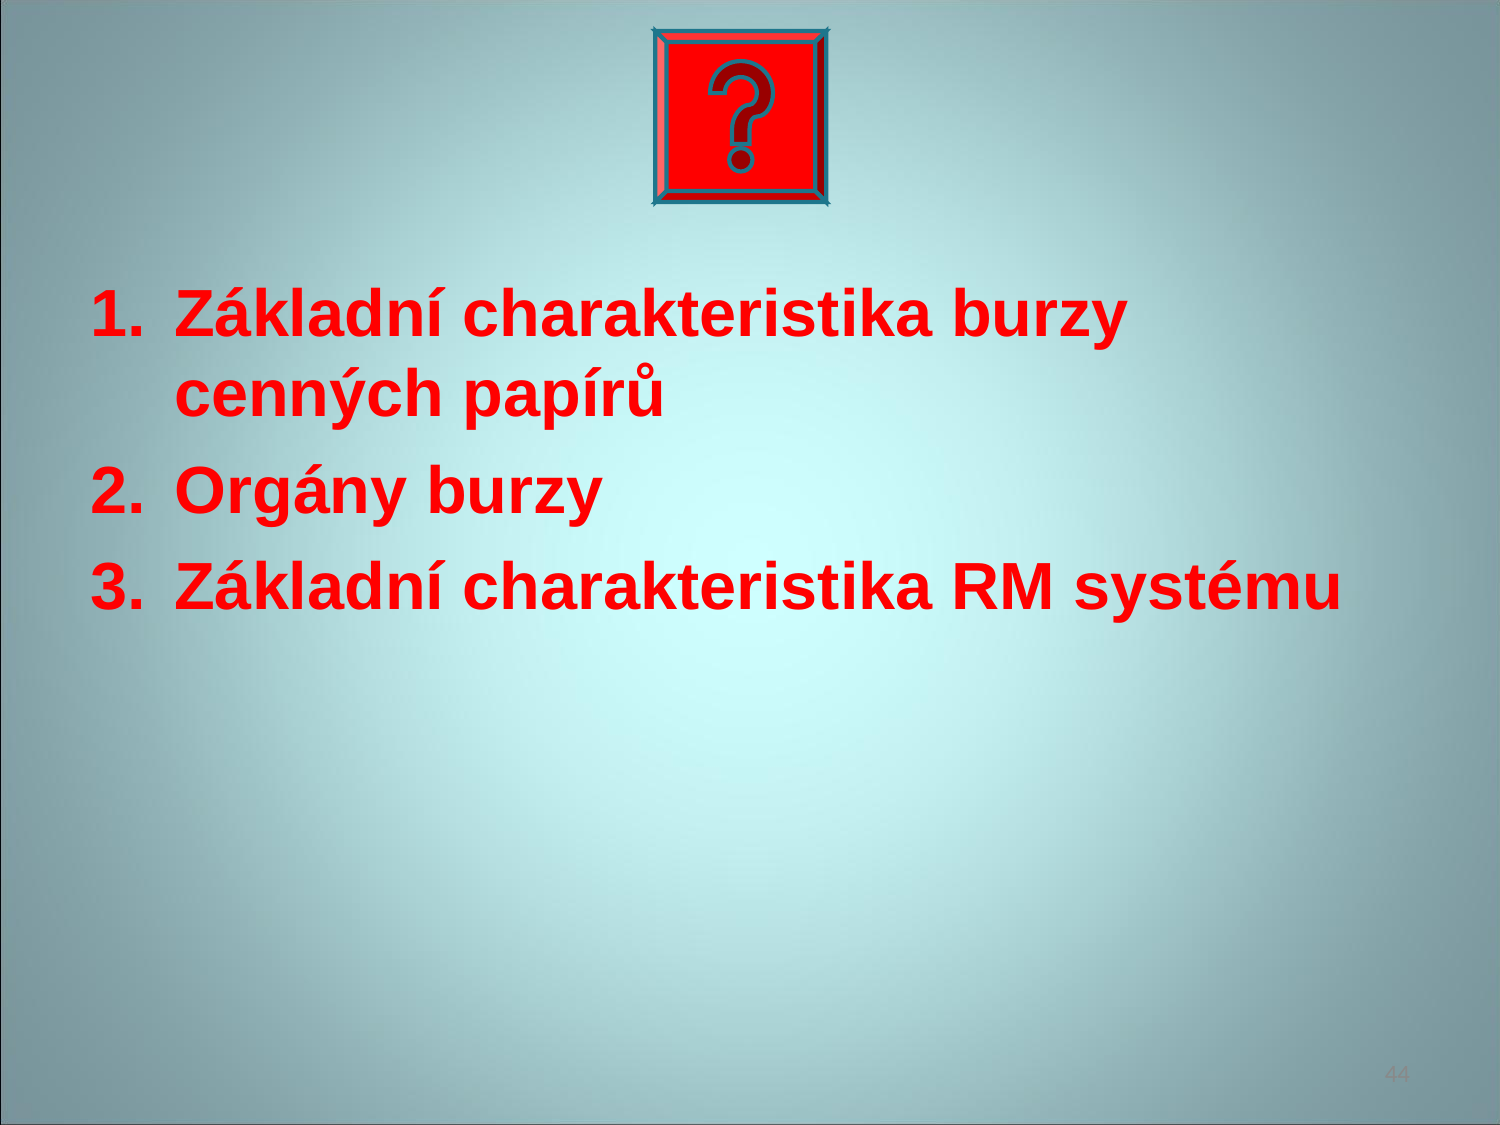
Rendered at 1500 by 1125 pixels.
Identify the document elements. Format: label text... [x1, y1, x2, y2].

picture [0, 0, 1500, 1125]
text_box <číslo> [1074, 1042, 1426, 1103]
text_box [656, 30, 827, 203]
list Základní charakteristika burzy cenných papírů Orgány burzy Základní charakteristika RM systému [75, 262, 1426, 1006]
